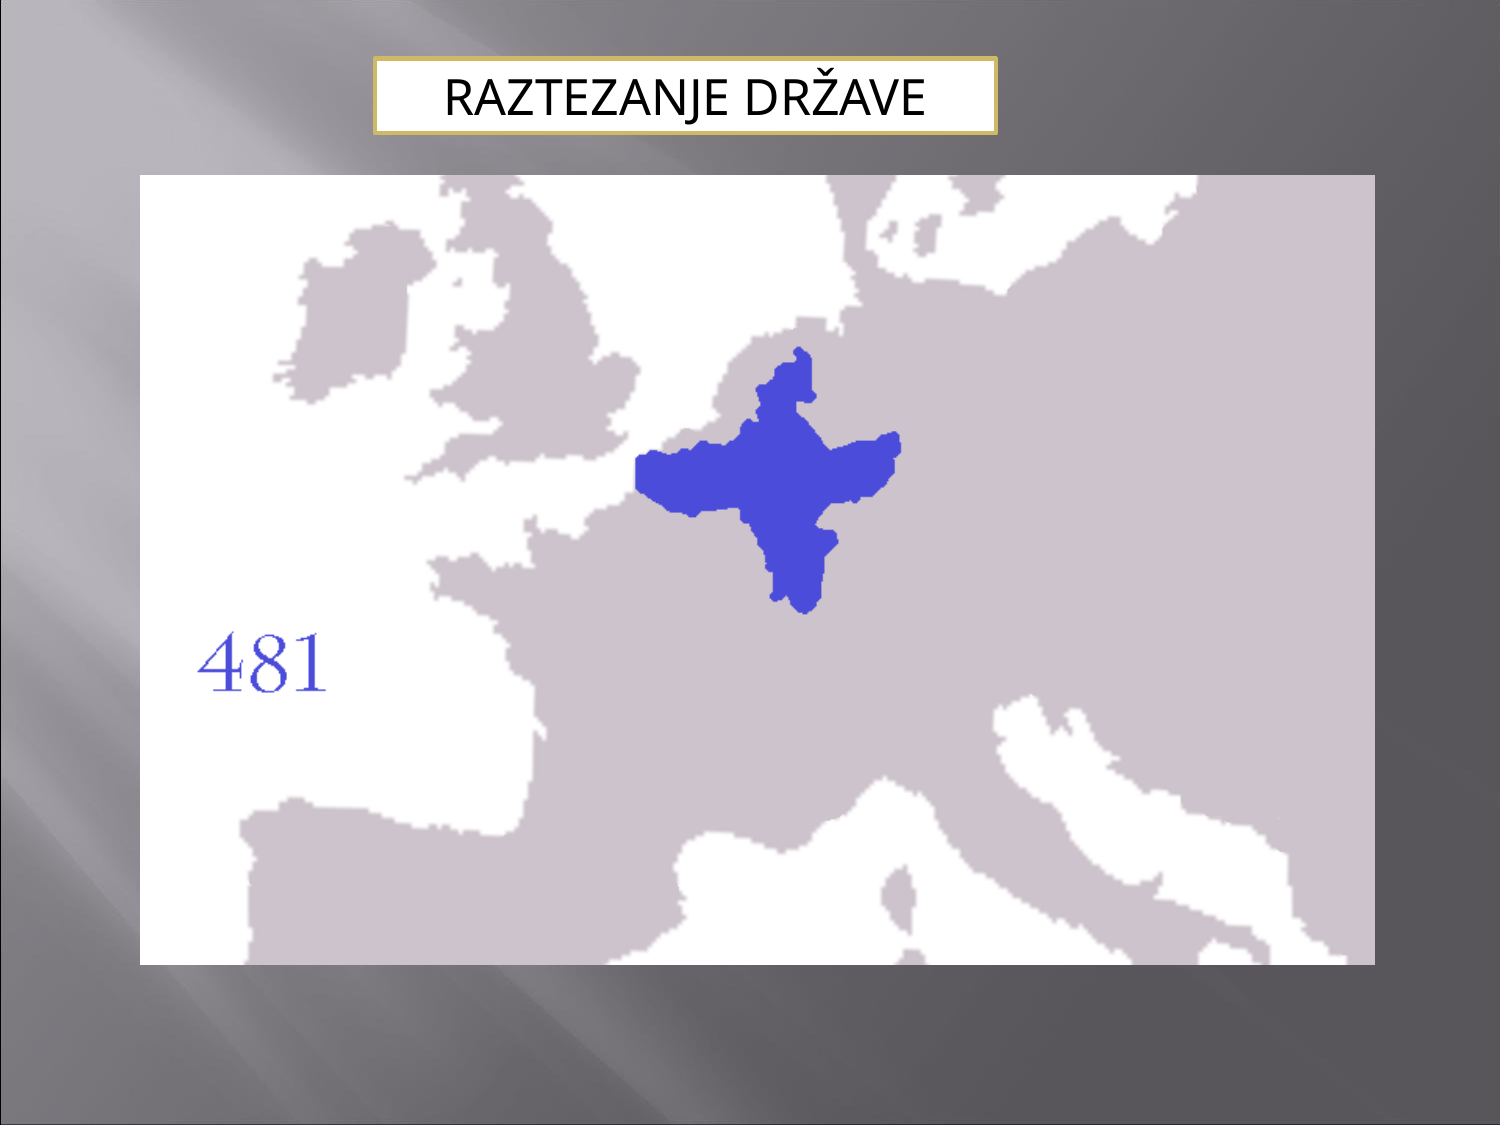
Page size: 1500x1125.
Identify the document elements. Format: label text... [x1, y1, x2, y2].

text_box RAZTEZANJE DRŽAVE [375, 58, 997, 134]
picture [0, 0, 1500, 1125]
